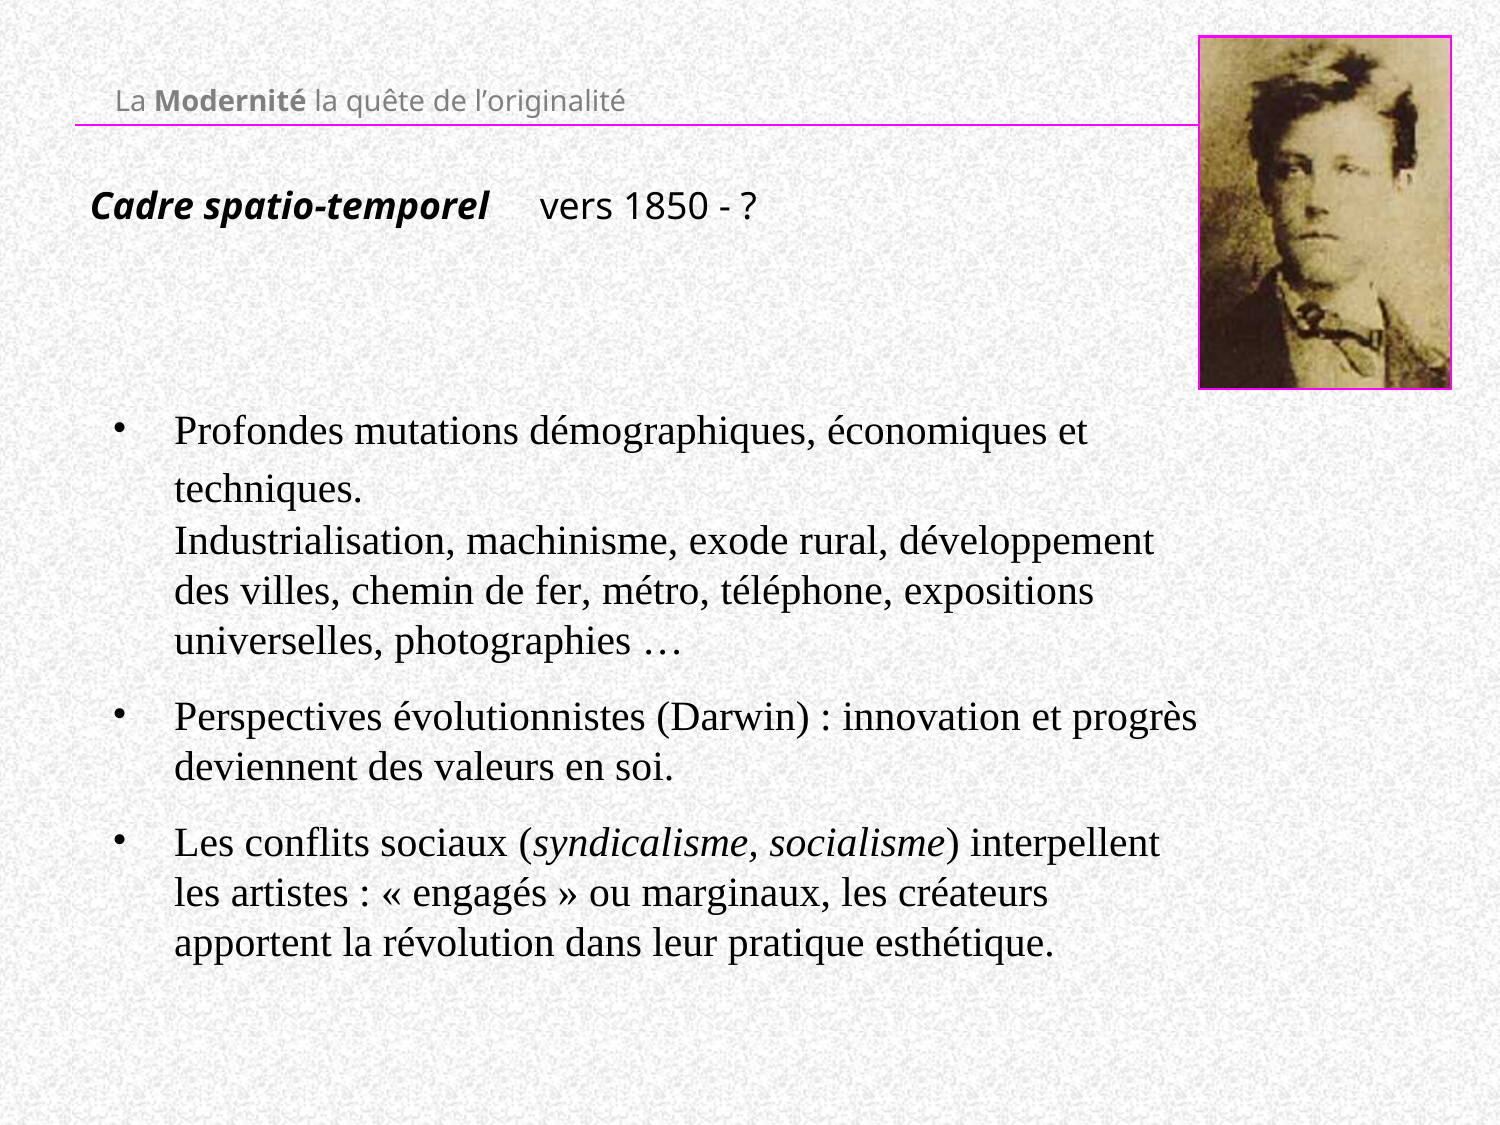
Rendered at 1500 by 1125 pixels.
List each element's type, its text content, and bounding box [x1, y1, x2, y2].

text_box La Modernité la quête de l’originalité [99, 74, 1198, 124]
text_box Cadre spatio-temporel vers 1850 - ? [74, 174, 1088, 236]
picture [0, 0, 1500, 1125]
text_box Profondes mutations démographiques, économiques et techniques. Industrialisation, machinisme, exode rural, développement des villes, chemin de fer, métro, téléphone, expositions universelles, photographies … Perspectives évolutionnistes (Darwin) : innovation et progrès deviennent des valeurs en soi. Les conflits sociaux (syndicalisme, socialisme) interpellent les artistes : « engagés » ou marginaux, les créateurs apportent la révolution dans leur pratique esthétique. [97, 394, 1232, 973]
